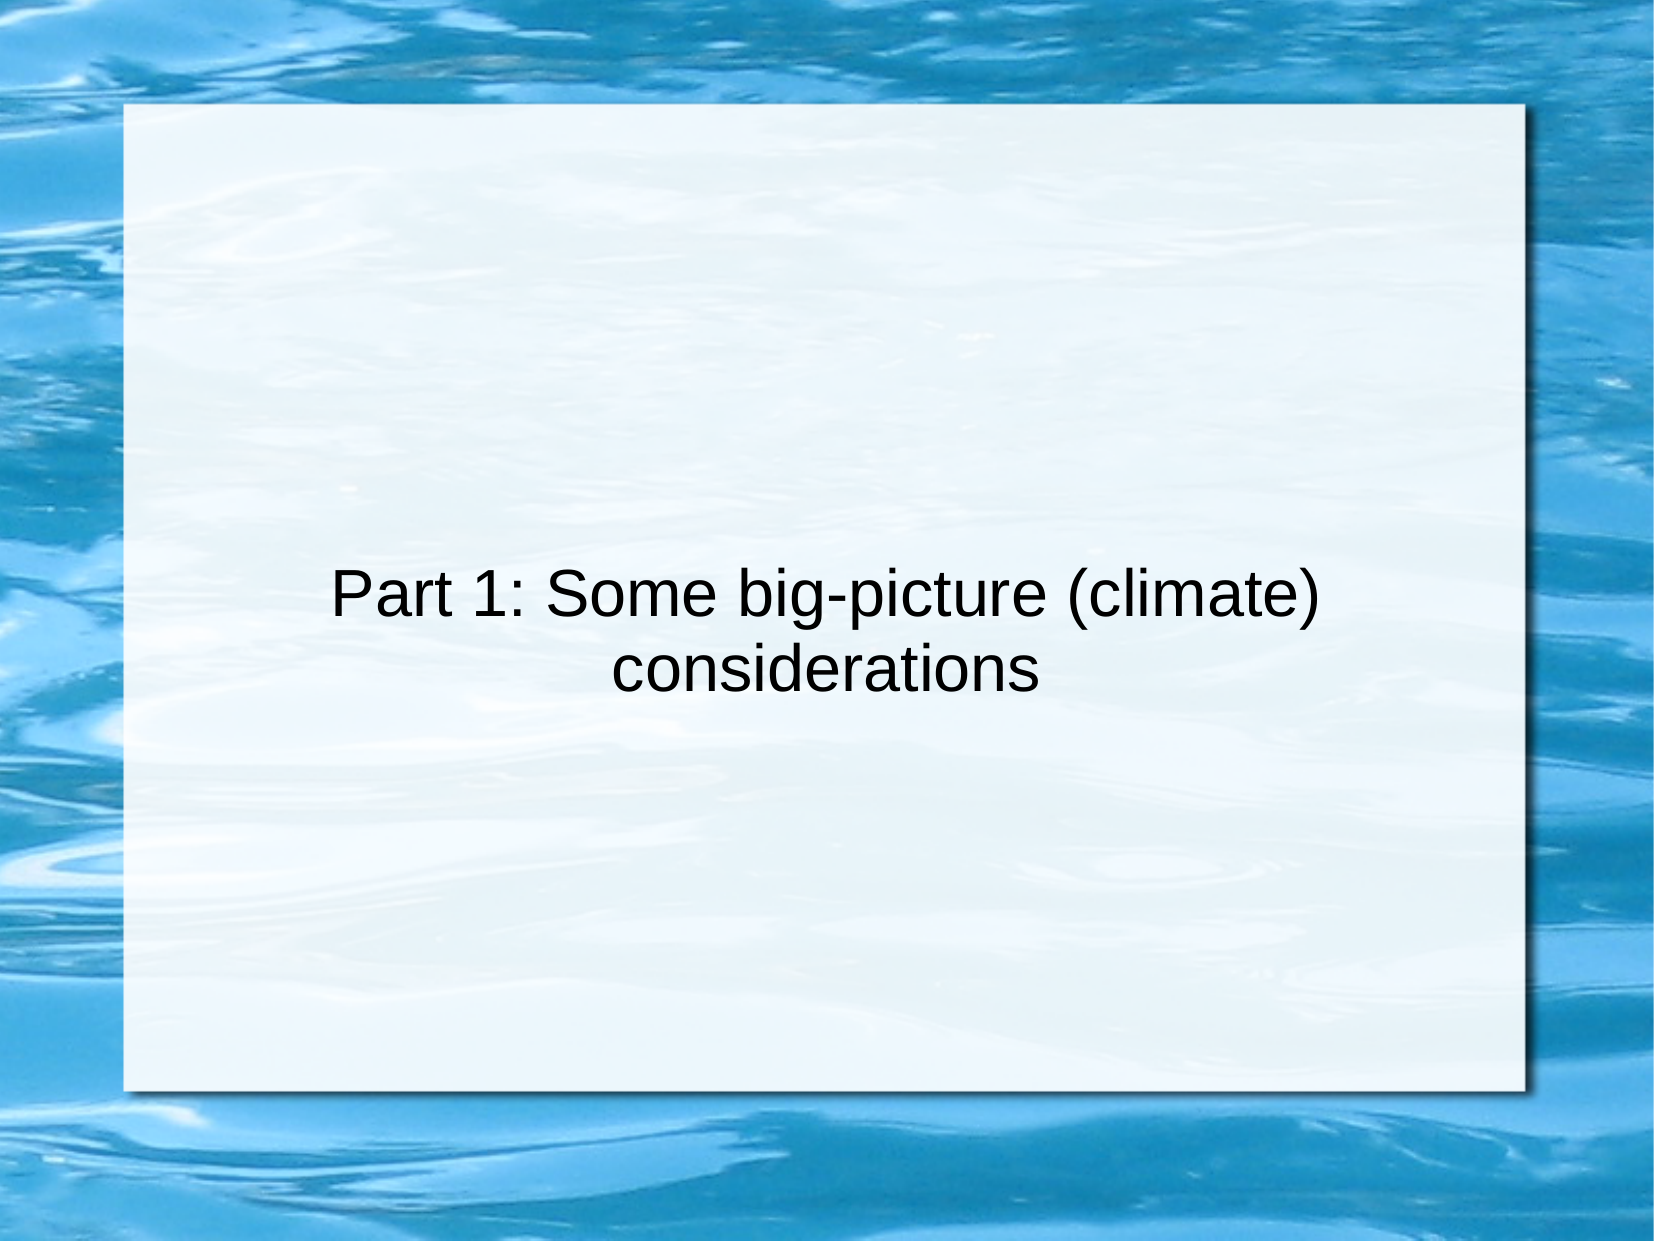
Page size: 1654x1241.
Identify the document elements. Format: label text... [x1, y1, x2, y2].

picture [0, 0, 1654, 1241]
subtitle Part 1: Some big-picture (climate) considerations [147, 125, 1506, 1136]
